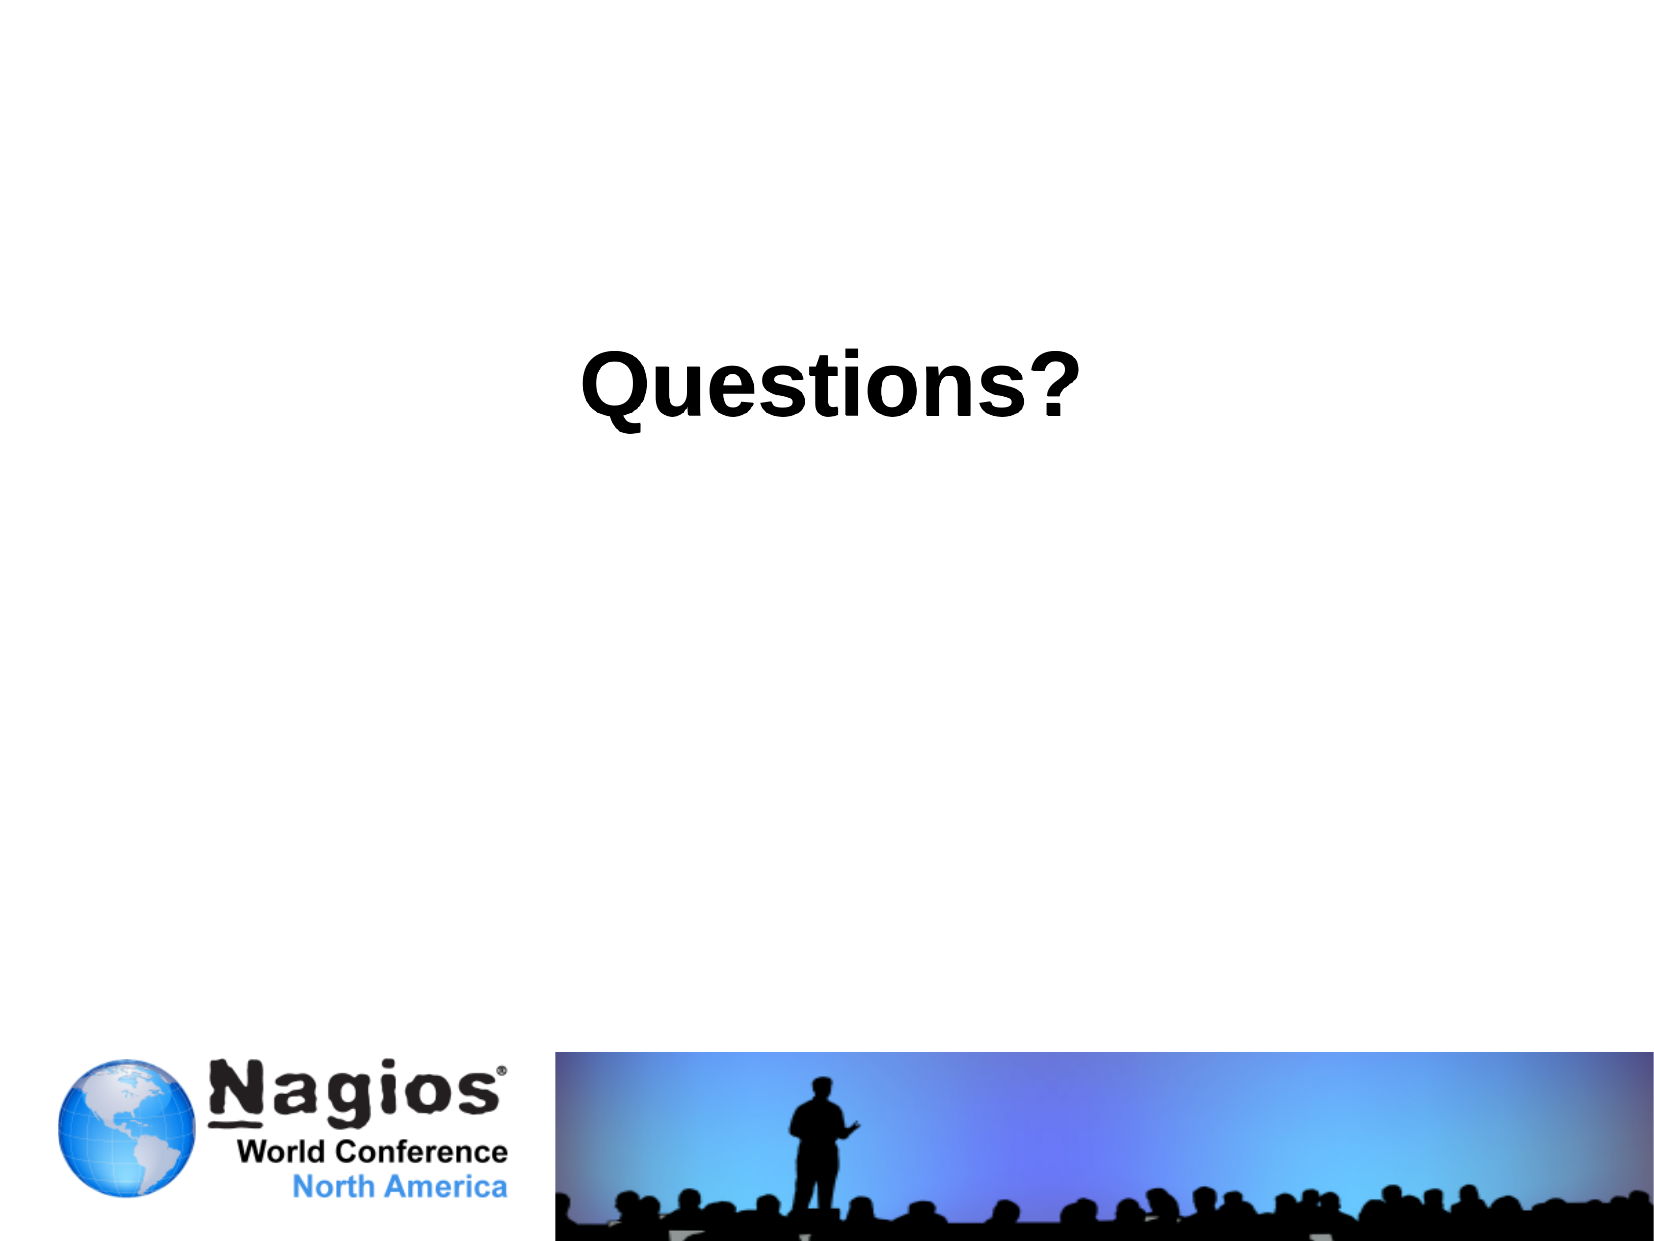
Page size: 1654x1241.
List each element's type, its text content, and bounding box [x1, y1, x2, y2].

title Questions? [87, 280, 1576, 488]
picture [555, 1052, 1654, 1241]
picture [58, 1058, 509, 1228]
